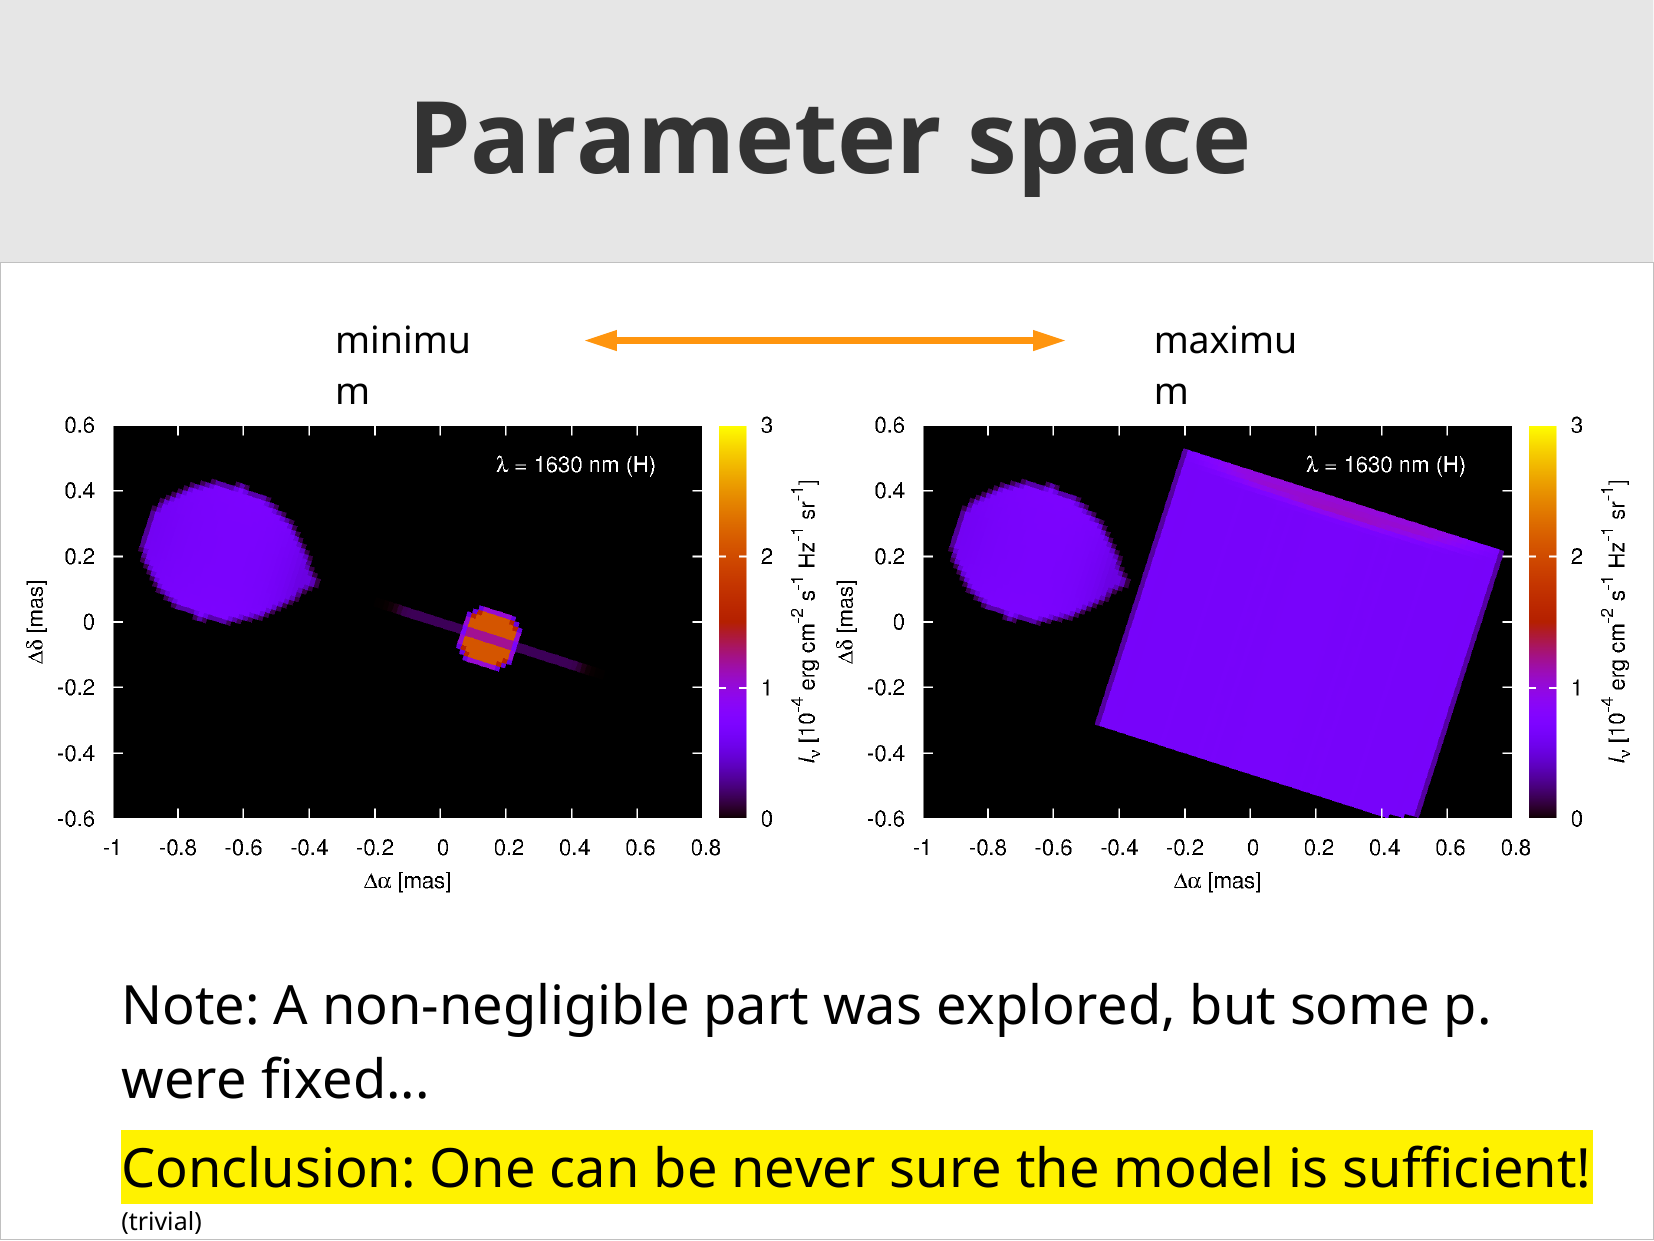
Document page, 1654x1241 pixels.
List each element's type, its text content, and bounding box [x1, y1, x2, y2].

list Note: A non-negligible part was explored, but some p. were fixed... Conclusion: One can be never sure the model is sufficient! (trivial) [121, 344, 1630, 1230]
text_box minimum [320, 306, 516, 344]
text_box maximum [1139, 306, 1341, 344]
title Parameter space [124, 31, 1537, 239]
picture [24, 414, 121, 894]
